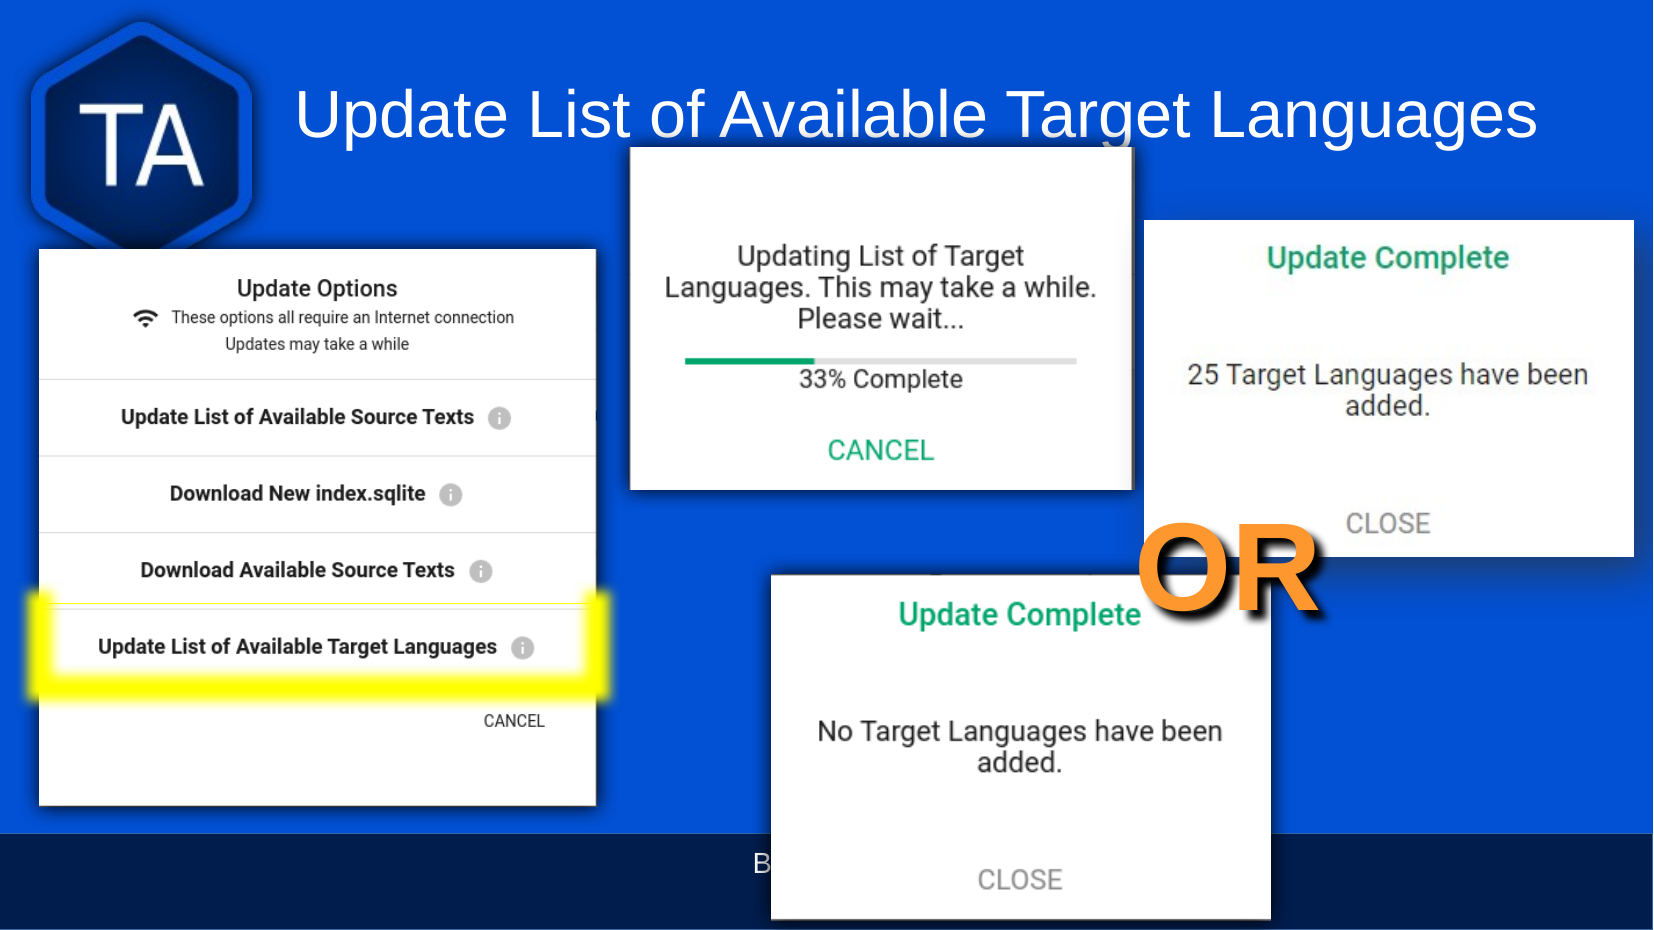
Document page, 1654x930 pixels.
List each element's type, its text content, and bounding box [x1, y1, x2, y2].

picture [39, 709, 597, 807]
picture [31, 22, 597, 603]
title Update List of Available Target Languages [263, 37, 1571, 193]
picture [629, 147, 1135, 490]
picture [1144, 220, 1634, 557]
picture [60, 604, 577, 667]
text_box OR [1119, 489, 1340, 645]
picture [771, 574, 1271, 921]
